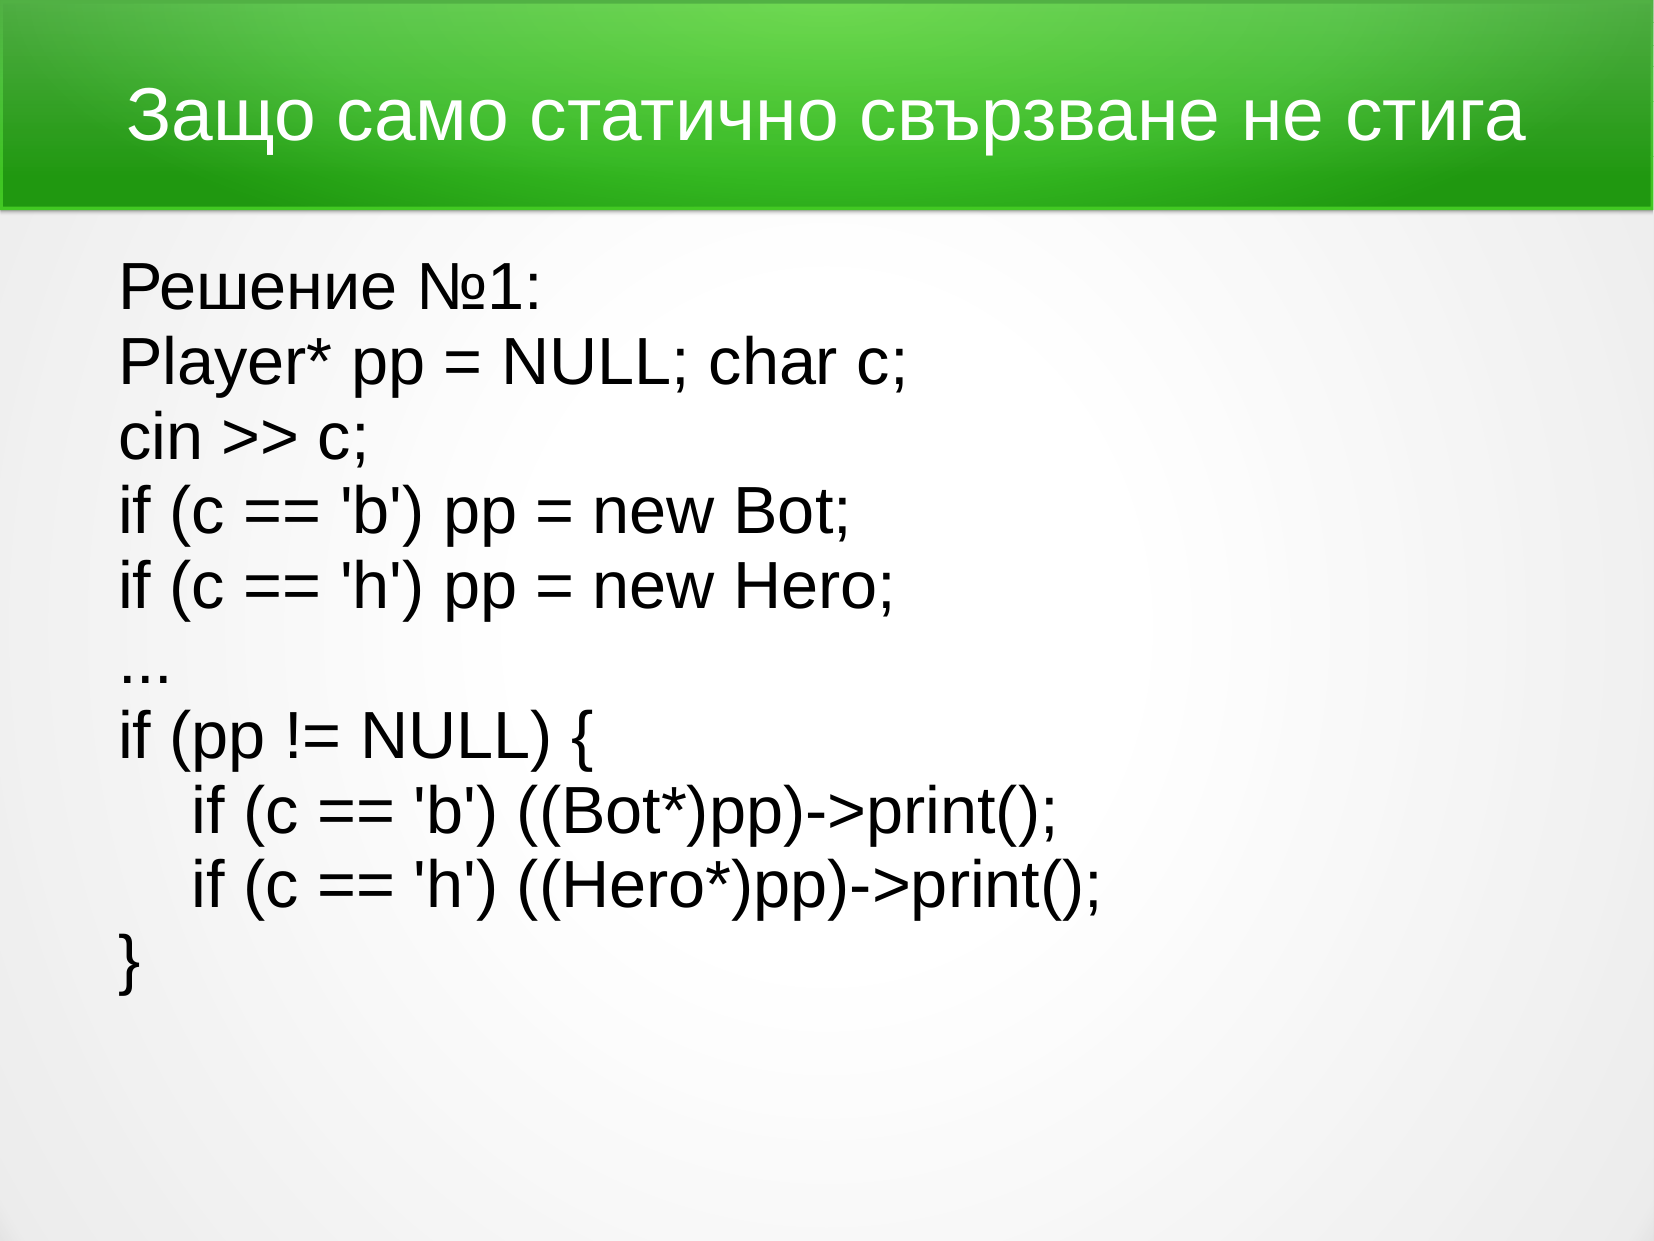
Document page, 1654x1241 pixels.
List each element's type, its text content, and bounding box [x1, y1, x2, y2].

list Решение №1: Player* pp = NULL; char c; cin >> c; if (c == 'b') pp = new Bot; if (c == 'h') pp = new Hero; ... if (pp != NULL) { if (c == 'b') ((Bot*)pp)->print(); if (c == 'h') ((Hero*)pp)->print(); } [47, 249, 1619, 1217]
title Защо само статично свързване не стига [82, 49, 1571, 179]
